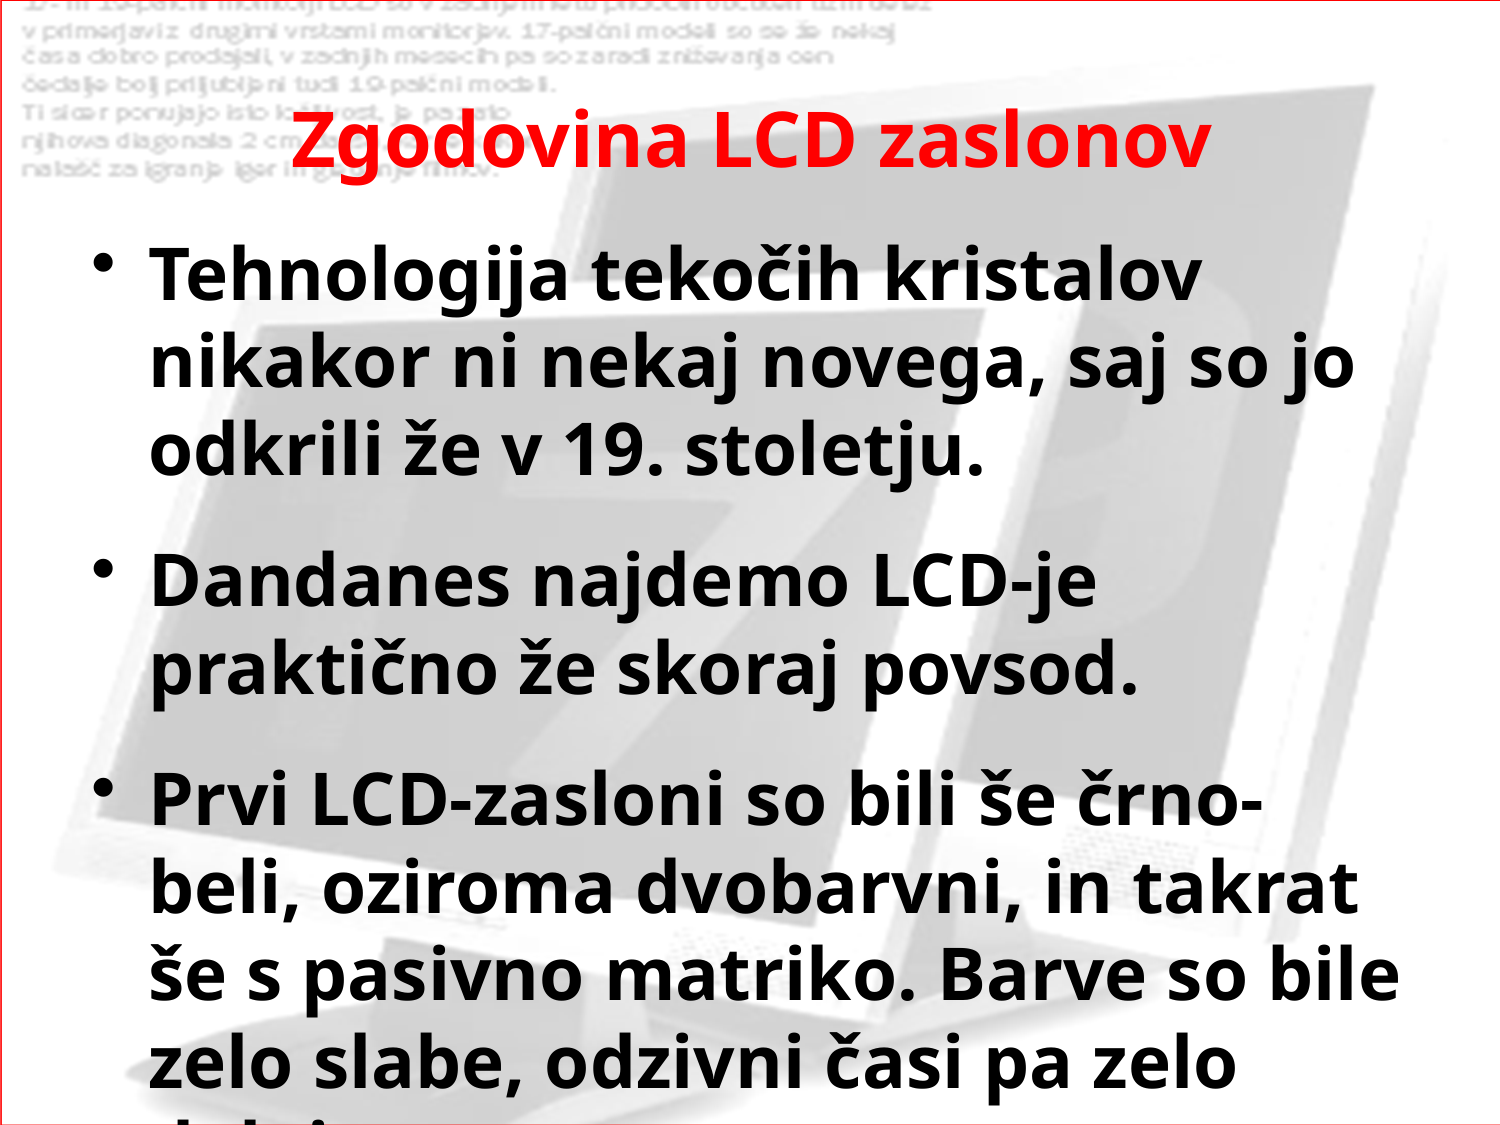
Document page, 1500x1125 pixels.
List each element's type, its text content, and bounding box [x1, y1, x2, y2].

title Zgodovina LCD zaslonov [76, 54, 1427, 219]
picture [0, 0, 1500, 1125]
list Tehnologija tekočih kristalov nikakor ni nekaj novega, saj so jo odkrili že v 19. stoletju. Dandanes najdemo LCD-je praktično že skoraj povsod. Prvi LCD-zasloni so bili še črno-beli, oziroma dvobarvni, in takrat še s pasivno matriko. Barve so bile zelo slabe, odzivni časi pa zelo dolgi. [76, 220, 1427, 1059]
